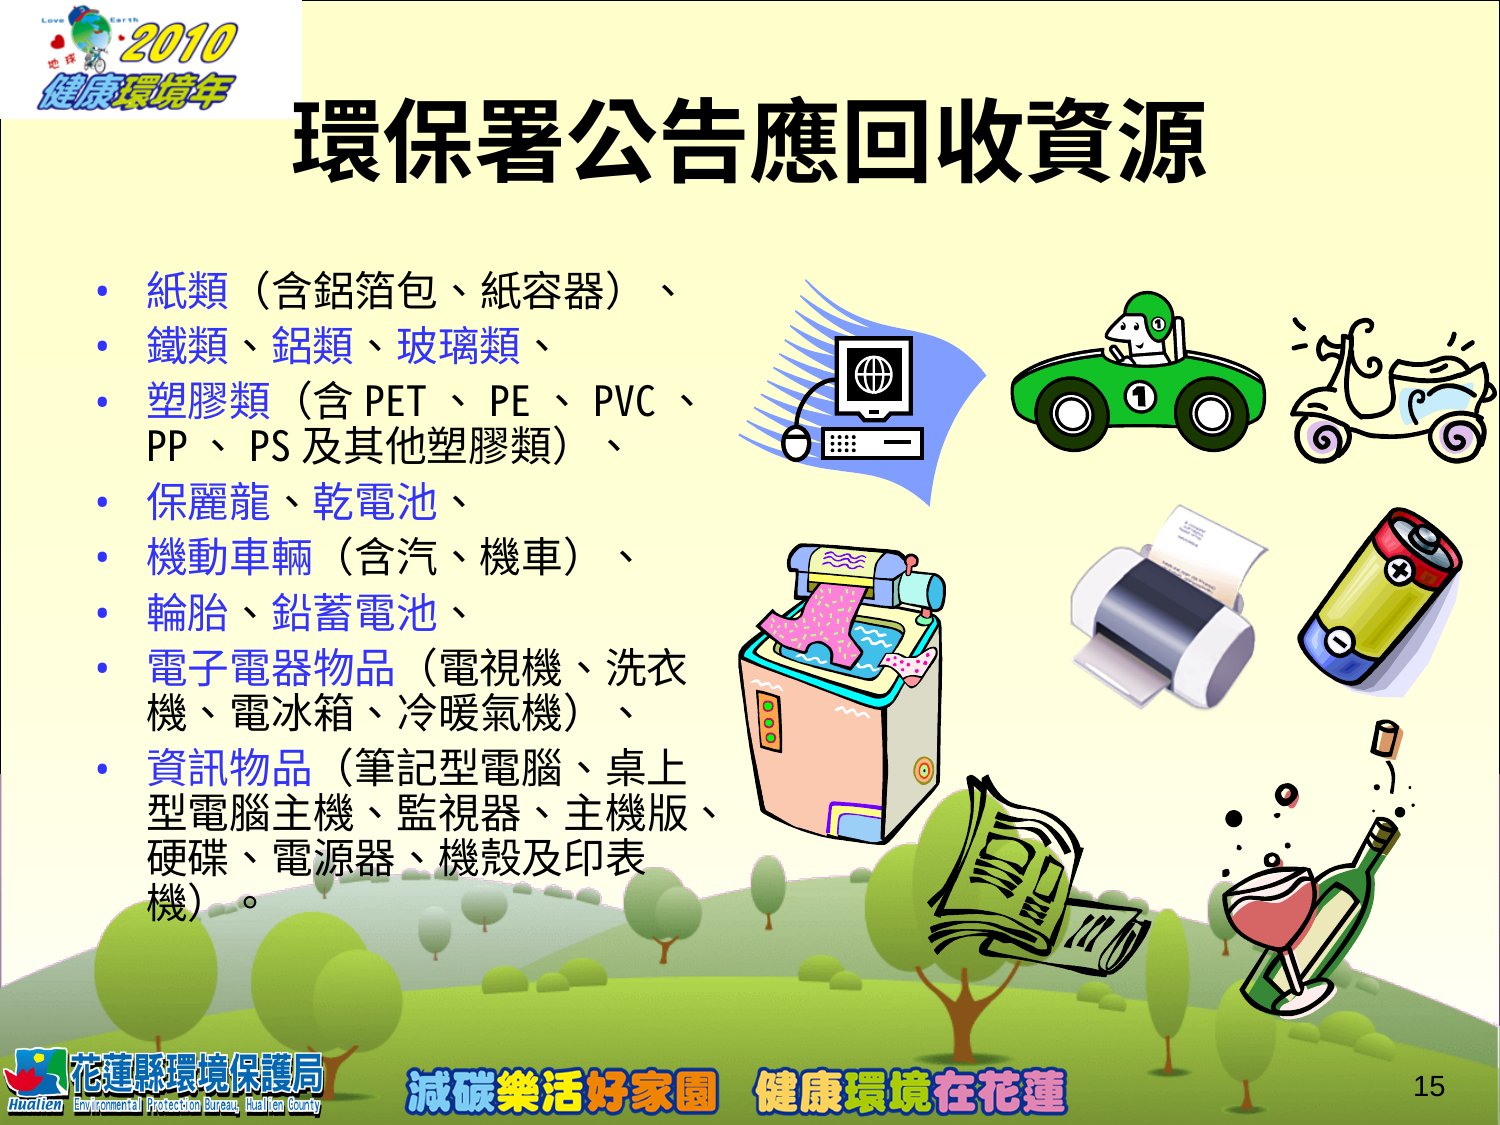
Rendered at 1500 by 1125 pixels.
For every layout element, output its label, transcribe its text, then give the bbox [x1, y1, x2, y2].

list 紙類（含鋁箔包、紙容器）、 鐵類、鋁類、玻璃類、 塑膠類（含PET、PE、PVC、PP、PS及其他塑膠類）、 保麗龍、乾電池、 機動車輛（含汽、機車）、 輪胎、鉛蓄電池、 電子電器物品（電視機、洗衣機、電冰箱、冷暖氣機）、 資訊物品（筆記型電腦、桌上型電腦主機、監視器、主機版、硬碟、電源器、機殼及印表機）。 [75, 262, 738, 1005]
title 環保署公告應回收資源 [75, 45, 1426, 233]
picture [1293, 503, 1467, 702]
picture [1069, 503, 1270, 715]
picture [1009, 290, 1267, 453]
picture [0, 538, 1500, 1125]
picture [738, 278, 987, 507]
picture [1287, 314, 1500, 467]
picture [0, 0, 302, 119]
